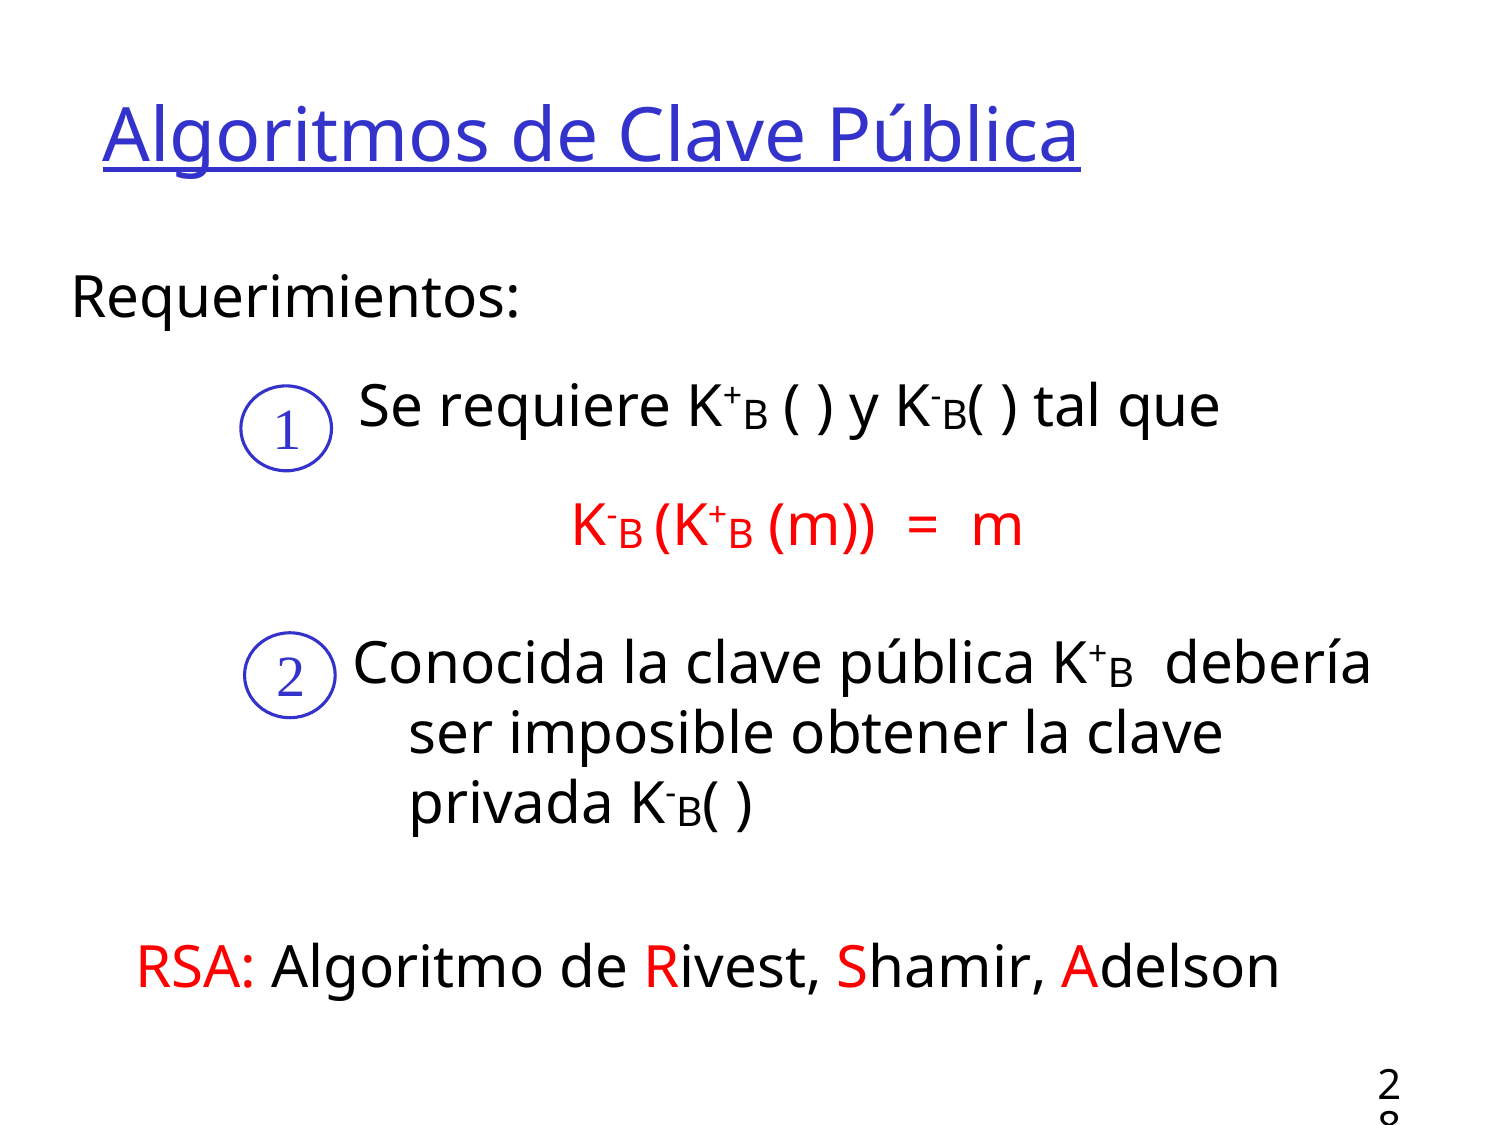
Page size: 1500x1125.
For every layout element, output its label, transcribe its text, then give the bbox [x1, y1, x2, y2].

text_box RSA: Algoritmo de Rivest, Shamir, Adelson [120, 921, 1297, 1007]
list Se requiere K+B ( ) y K-B( ) tal que [343, 360, 1323, 488]
text_box K-B (K+B (m)) = m [555, 479, 1055, 565]
text_box Requerimientos: [55, 251, 537, 338]
text_box [244, 642, 261, 708]
text_box [317, 397, 332, 460]
text_box [240, 395, 257, 461]
text_box [321, 644, 336, 707]
title Algoritmos de Clave Pública [87, 37, 1363, 225]
text_box 2 [261, 630, 321, 716]
text_box 1 [257, 383, 317, 469]
list Conocida la clave pública K+B debería ser imposible obtener la clave privada K-B( ) [337, 618, 1412, 913]
